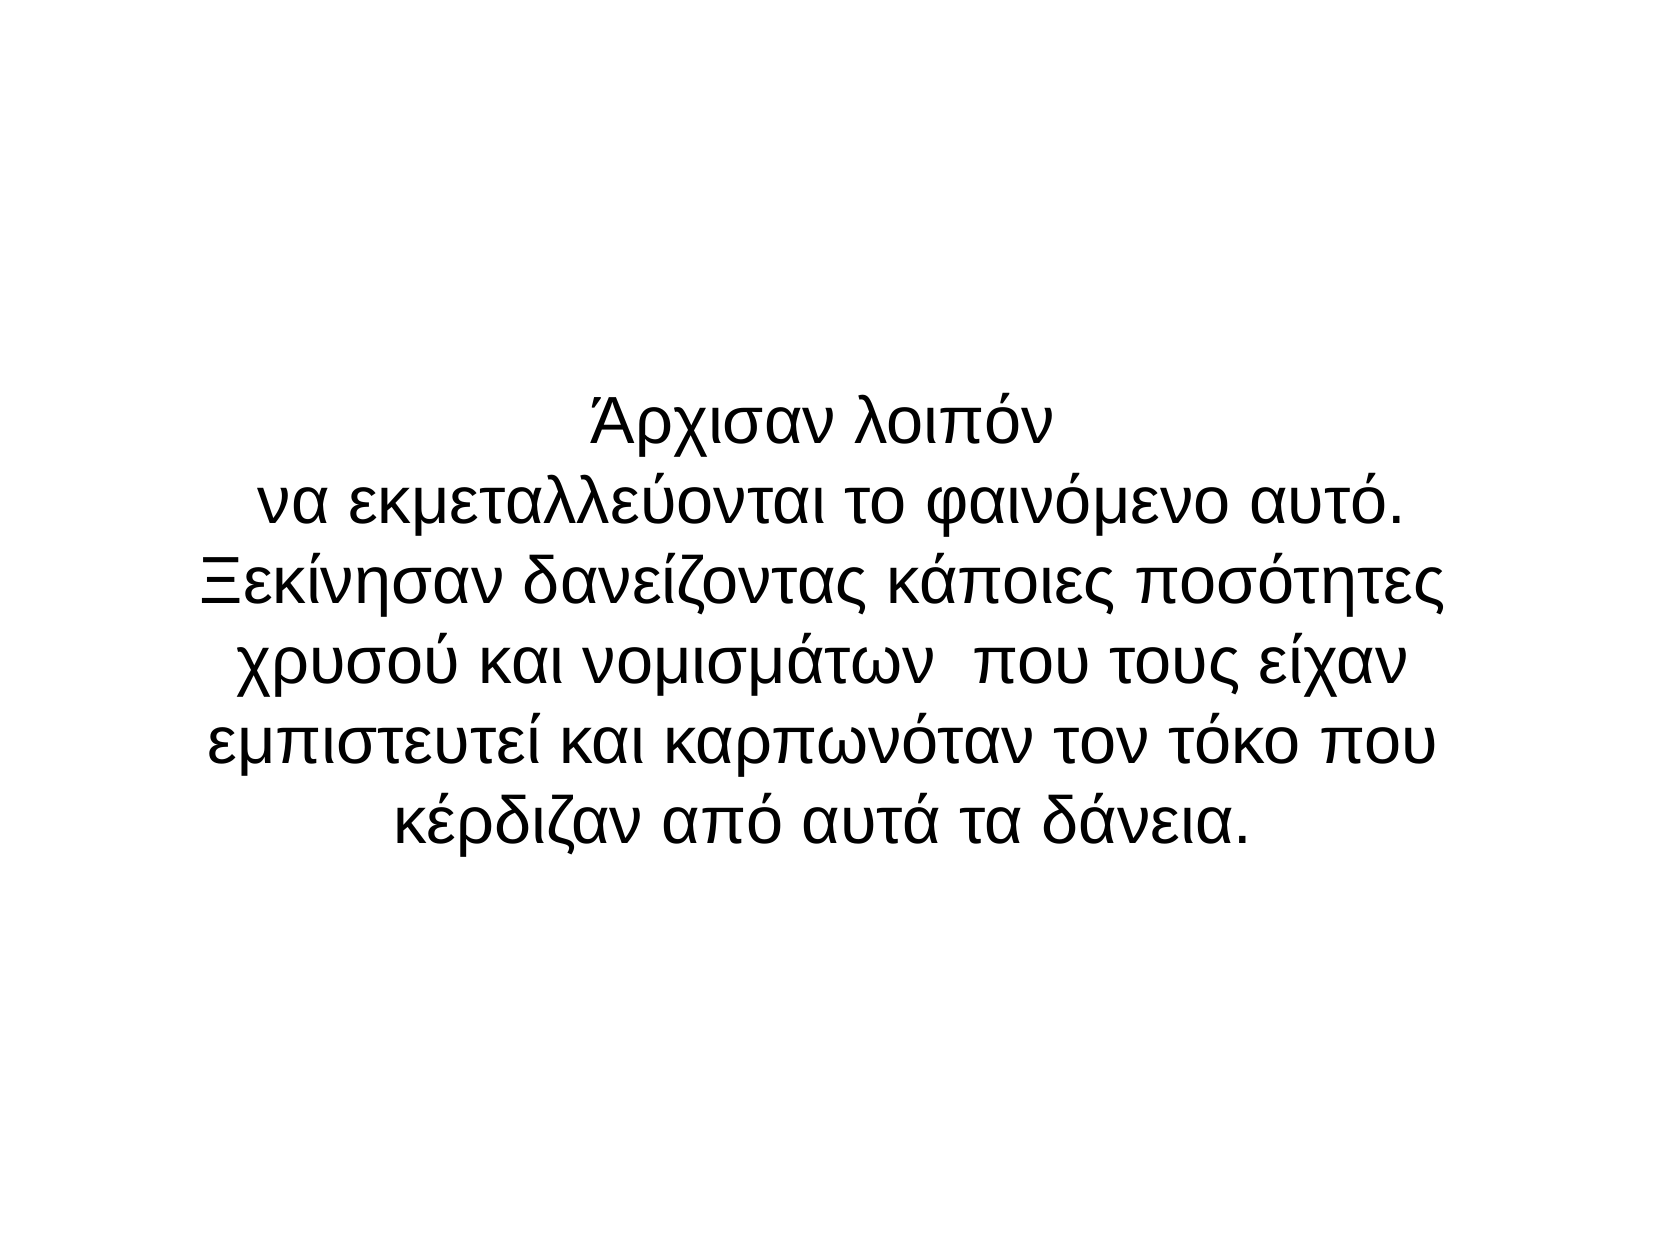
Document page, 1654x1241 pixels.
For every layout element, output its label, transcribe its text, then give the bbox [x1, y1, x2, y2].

text_box Άρχισαν λοιπόν να εκμεταλλεύονται το φαινόμενο αυτό. Ξεκίνησαν δανείζοντας κάποιες ποσότητες χρυσού και νομισμάτων που τους είχαν εμπιστευτεί και καρπωνόταν τον τόκο που κέρδιζαν από αυτά τα δάνεια. [79, 255, 1568, 1059]
